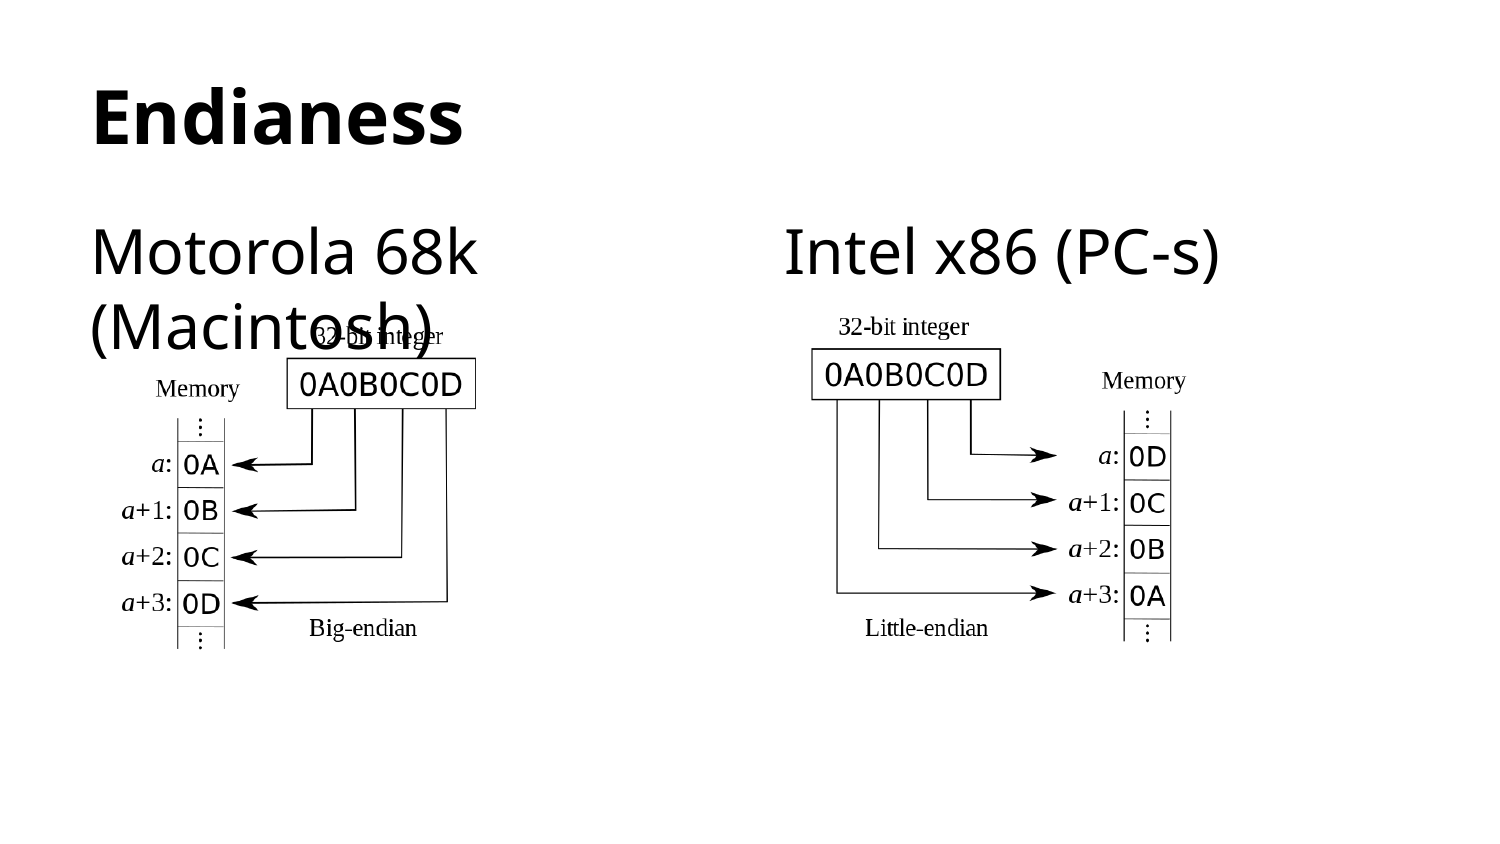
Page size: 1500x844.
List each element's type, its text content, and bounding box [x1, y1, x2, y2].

picture [84, 294, 517, 680]
list Intel x86 (PC-s) [769, 196, 1425, 808]
title Endianess [75, 33, 1425, 175]
list Motorola 68k (Macintosh) [75, 196, 751, 808]
